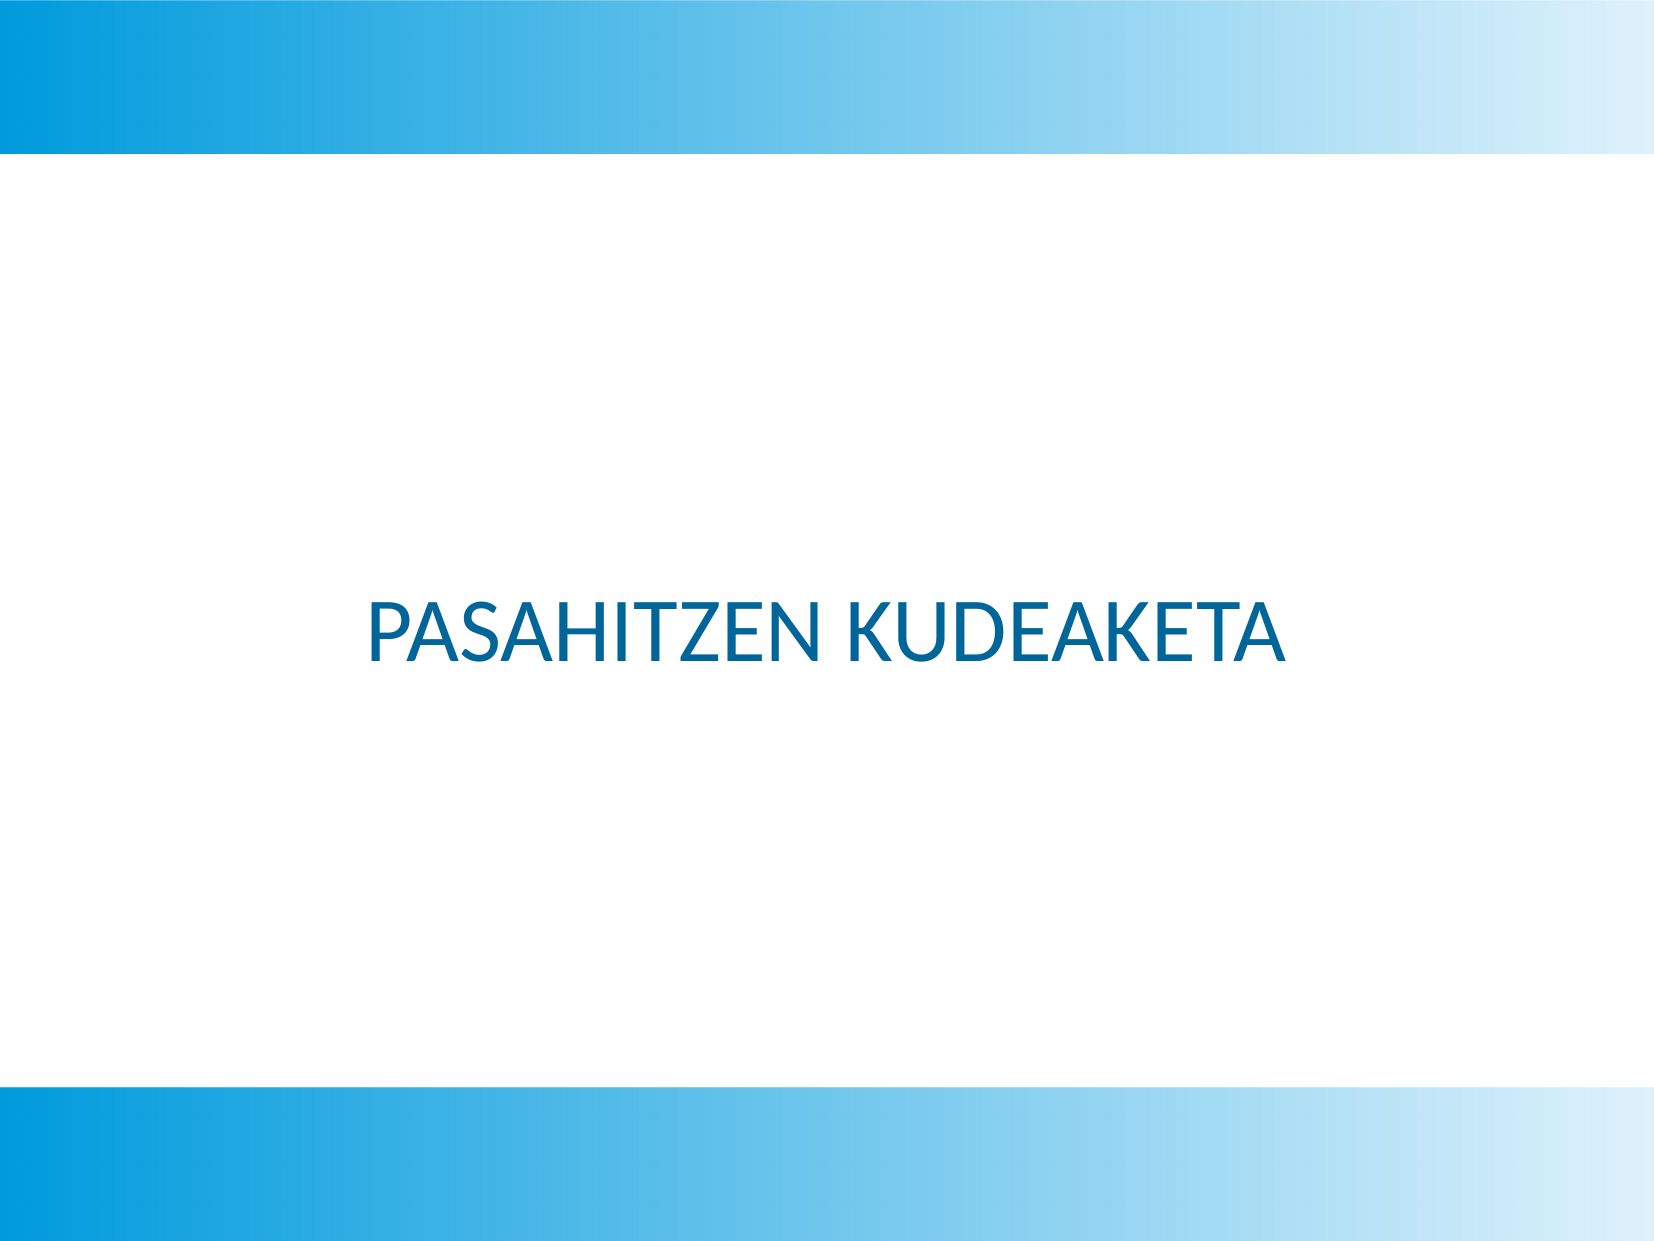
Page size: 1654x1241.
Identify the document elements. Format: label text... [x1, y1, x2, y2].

picture [141, 0, 1654, 154]
picture [0, 1086, 1654, 1241]
list PASAHITZEN KUDEAKETA [82, 255, 1571, 976]
